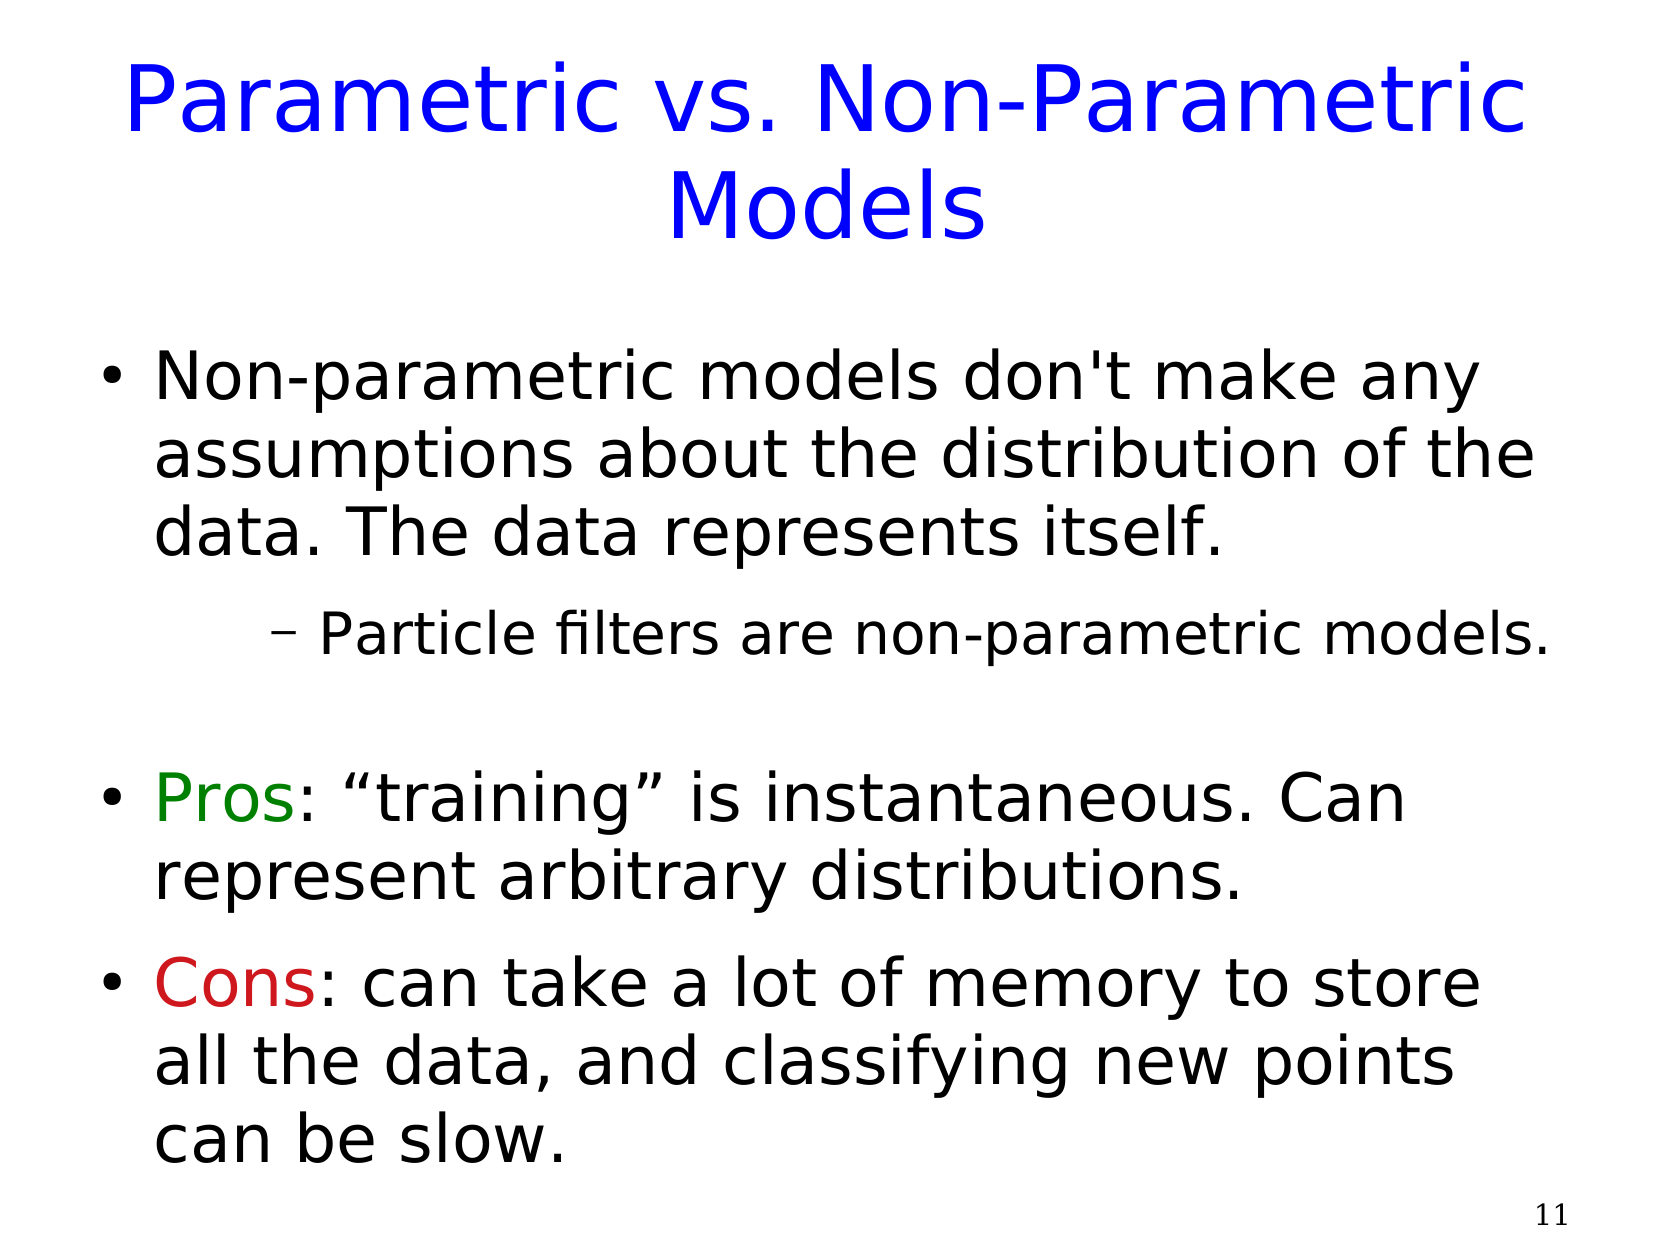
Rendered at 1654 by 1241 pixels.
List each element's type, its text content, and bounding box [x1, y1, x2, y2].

list Non-parametric models don't make any assumptions about the distribution of the data. The data represents itself. Particle filters are non-parametric models. Pros: “training” is instantaneous. Can represent arbitrary distributions. Cons: can take a lot of memory to store all the data, and classifying new points can be slow. [82, 337, 1571, 1178]
title Parametric vs. Non-Parametric Models [82, 45, 1571, 261]
